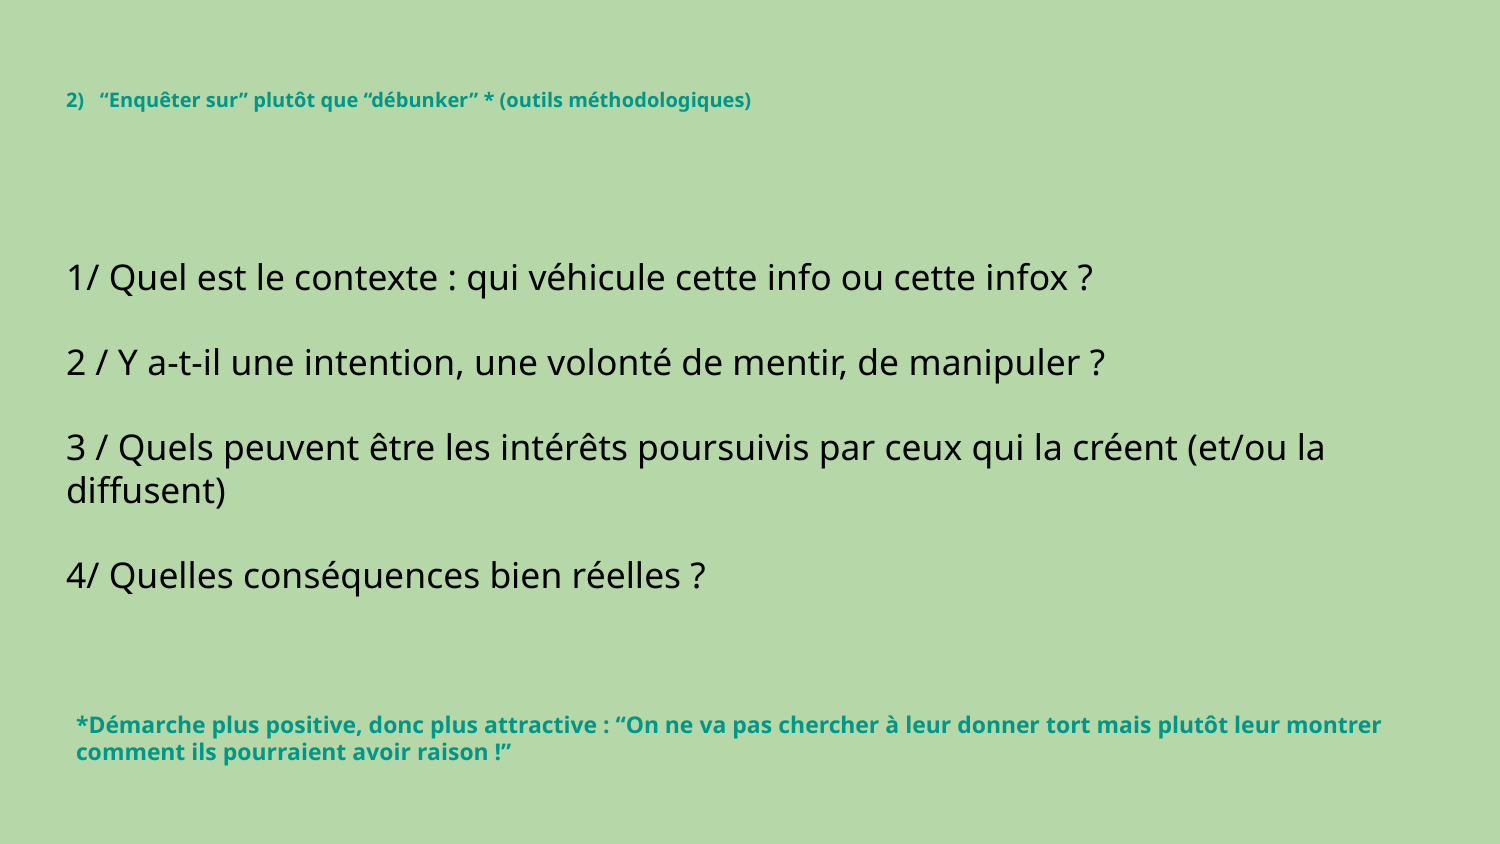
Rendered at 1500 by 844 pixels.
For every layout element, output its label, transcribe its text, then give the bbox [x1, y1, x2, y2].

title 2) “Enquêter sur” plutôt que “débunker” * (outils méthodologiques) [51, 72, 1449, 176]
list 1/ Quel est le contexte : qui véhicule cette info ou cette infox ? 2 / Y a-t-il une intention, une volonté de mentir, de manipuler ? 3 / Quels peuvent être les intérêts poursuivis par ceux qui la créent (et/ou la diffusent) 4/ Quelles conséquences bien réelles ? [51, 240, 1449, 752]
text_box *Démarche plus positive, donc plus attractive : “On ne va pas chercher à leur donner tort mais plutôt leur montrer comment ils pourraient avoir raison !” [60, 695, 1459, 781]
